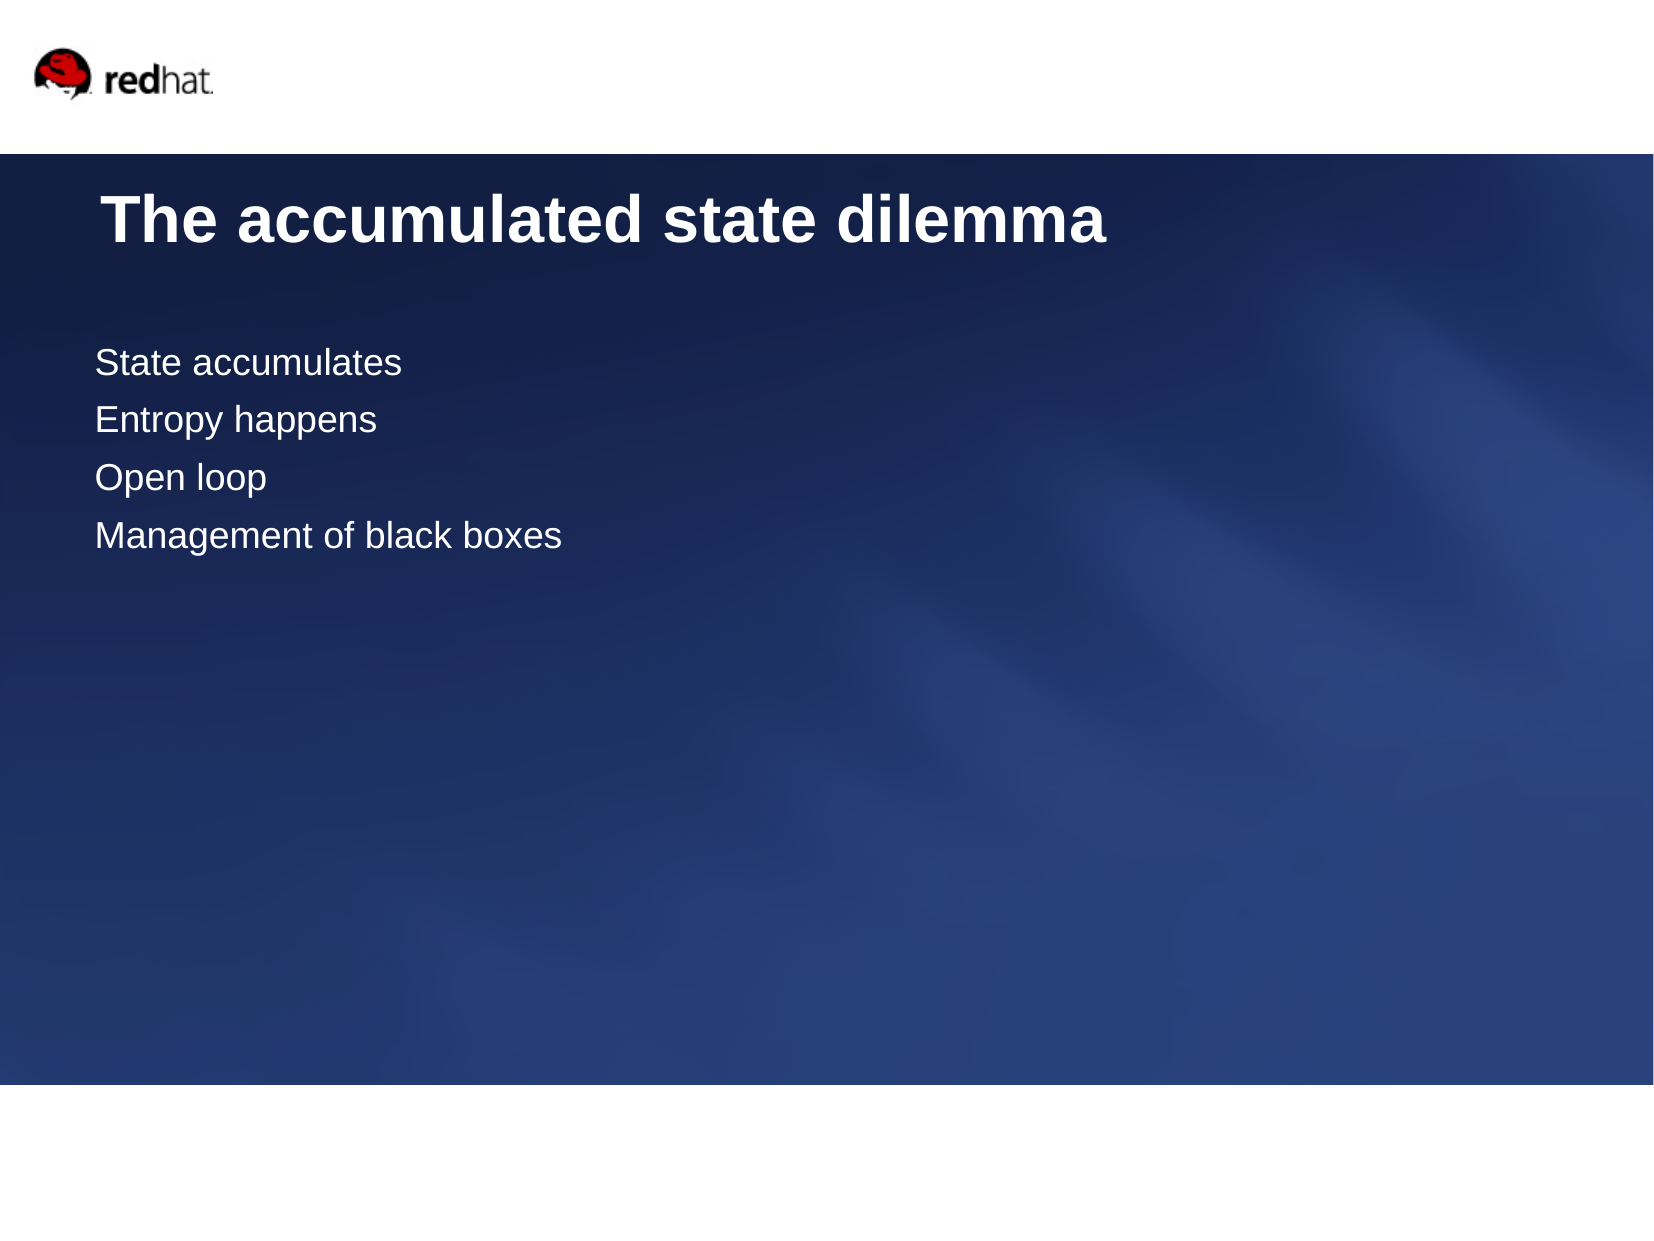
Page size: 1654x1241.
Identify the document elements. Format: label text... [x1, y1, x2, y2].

list State accumulates Entropy happens Open loop Management of black boxes [94, 341, 1501, 1119]
picture [33, 46, 213, 108]
picture [0, 154, 1654, 1085]
title The accumulated state dilemma [100, 164, 1506, 275]
